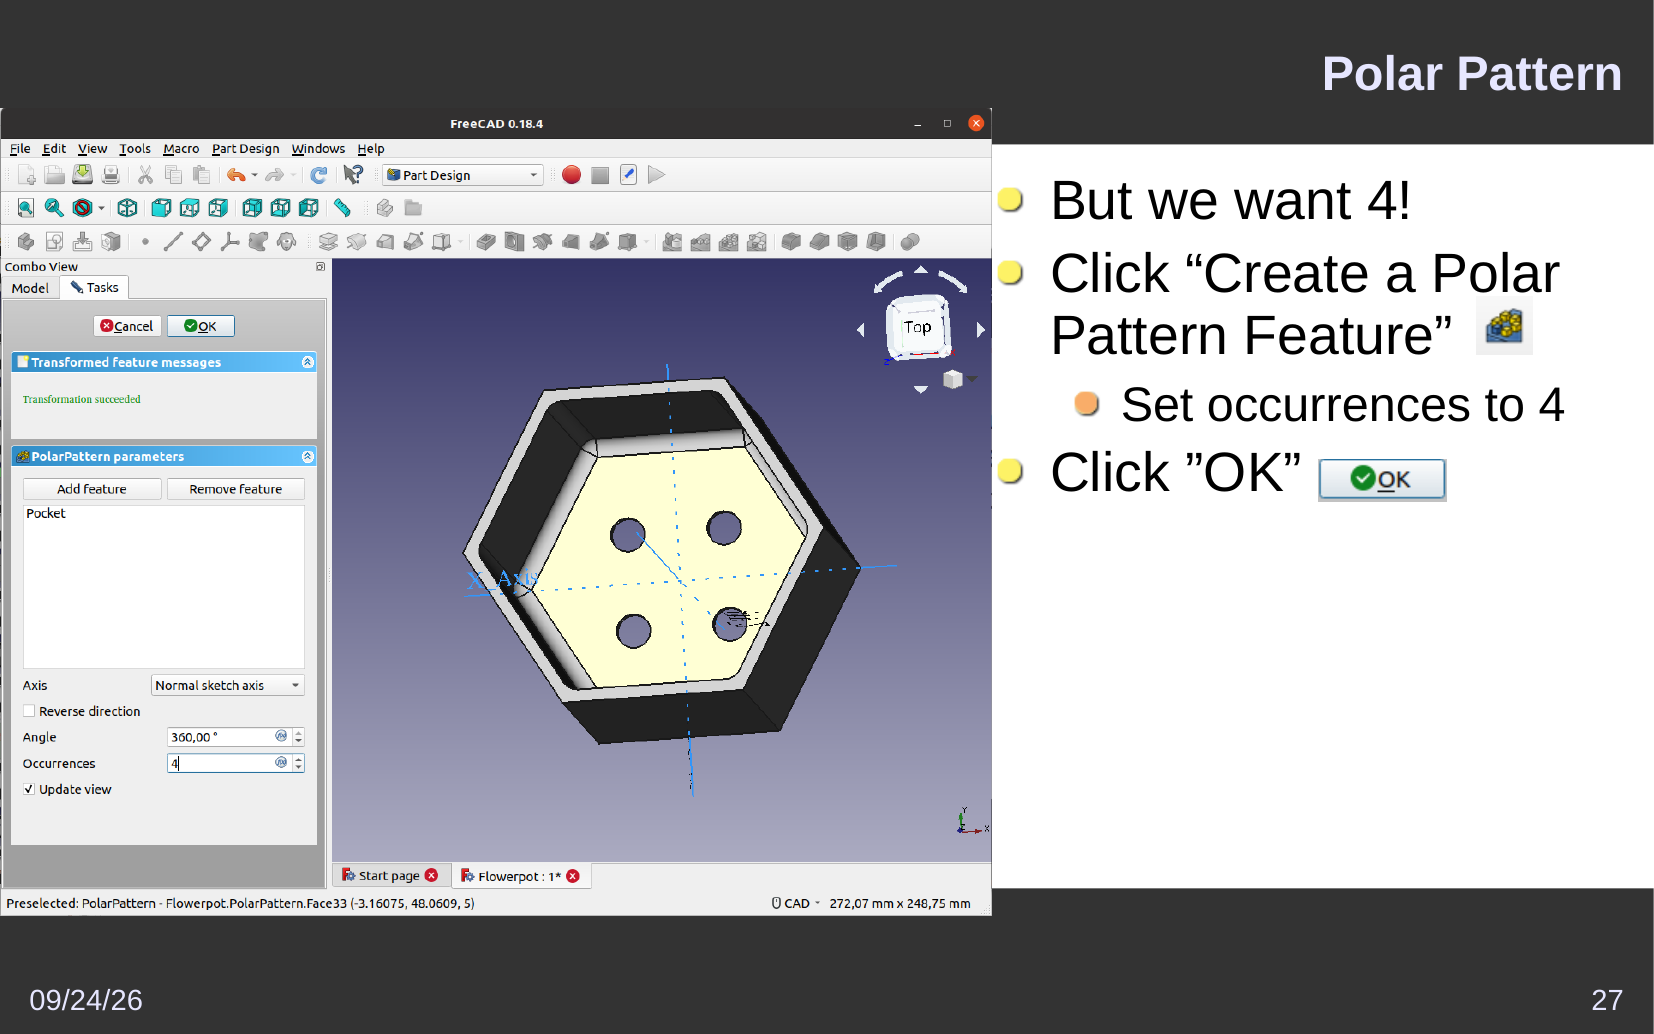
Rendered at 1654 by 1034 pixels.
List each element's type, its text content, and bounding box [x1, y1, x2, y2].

title Polar Pattern [29, 16, 1624, 131]
list But we want 4! Click “Create a Polar Pattern Feature” Set occurrences to 4 Click ”OK” [979, 169, 1629, 1019]
picture [0, 0, 1654, 1034]
